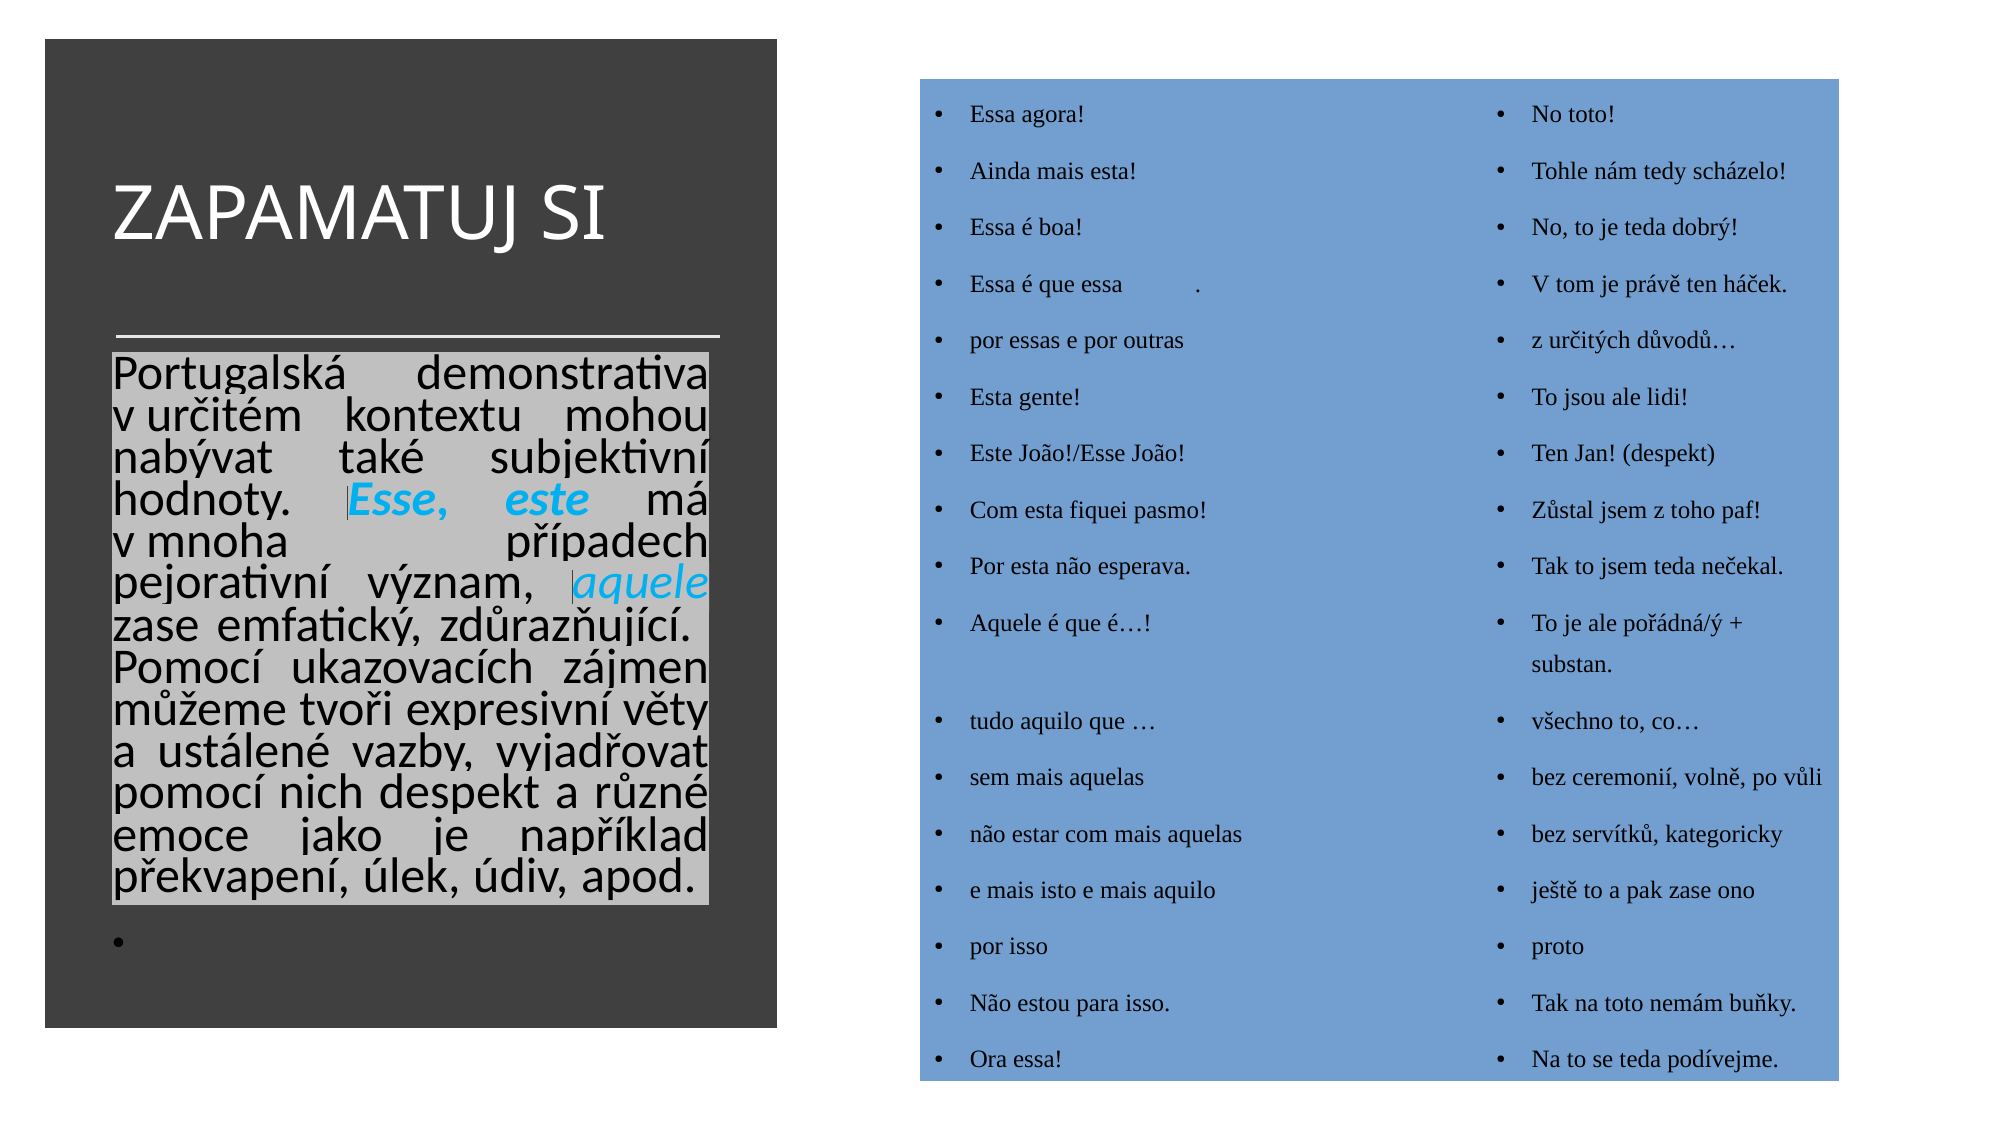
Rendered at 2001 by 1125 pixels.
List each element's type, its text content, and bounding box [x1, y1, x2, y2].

table_cell To je ale pořádná/ý + substan. [1481, 588, 1839, 686]
table_cell e mais isto e mais aquilo [920, 855, 1481, 912]
table_cell Ainda mais esta! [920, 136, 1481, 192]
table_cell Na to se teda podívejme. [1481, 1024, 1839, 1081]
table_cell Não estou para isso. [920, 968, 1481, 1024]
table_cell V tom je právě ten háček. [1481, 249, 1839, 305]
table_cell Essa é boa! [920, 192, 1481, 249]
table_cell Por esta não esperava. [920, 531, 1481, 588]
table_cell Tohle nám tedy scházelo! [1481, 136, 1839, 192]
table_cell bez ceremonií, volně, po vůli [1481, 742, 1839, 799]
table_header No toto! [1481, 79, 1839, 136]
table_cell No, to je teda dobrý! [1481, 192, 1839, 249]
table_cell Tak na toto nemám buňky. [1481, 968, 1839, 1024]
table_cell não estar com mais aquelas [920, 799, 1481, 855]
table_cell por essas e por outras [920, 305, 1481, 362]
text_box [55, 50, 766, 1017]
table_cell Com esta fiquei pasmo! [920, 475, 1481, 531]
table_cell Esta gente! [920, 362, 1481, 418]
table_cell Aquele é que é…! [920, 588, 1481, 686]
table_cell Ten Jan! (despekt) [1481, 418, 1839, 475]
table_header Essa agora! [920, 79, 1481, 136]
table_cell To jsou ale lidi! [1481, 362, 1839, 418]
table_cell Ora essa! [920, 1024, 1481, 1081]
table_cell tudo aquilo que … [920, 686, 1481, 742]
table_cell Tak to jsem teda nečekal. [1481, 531, 1839, 588]
table_cell všechno to, co… [1481, 686, 1839, 742]
table_cell proto [1481, 912, 1839, 968]
title ZAPAMATUJ SI [97, 105, 725, 326]
table_cell Este João!/Esse João! [920, 418, 1481, 475]
table_cell ještě to a pak zase ono [1481, 855, 1839, 912]
list Portugalská demonstrativa v určitém kontextu mohou nabývat také subjektivní hodnoty. Esse, este má v mnoha případech pejorativní význam, aquele zase emfatický, zdůrazňující. Pomocí ukazovacích zájmen můžeme tvoři expresivní věty a ustálené vazby, vyjadřovat pomocí nich despekt a různé emoce jako je například překvapení, úlek, údiv, apod. [97, 348, 725, 968]
table_cell Essa é que essa . [920, 249, 1481, 305]
table_cell sem mais aquelas [920, 742, 1481, 799]
table_cell z určitých důvodů… [1481, 305, 1839, 362]
table_cell bez servítků, kategoricky [1481, 799, 1839, 855]
table_cell por isso [920, 912, 1481, 968]
table_cell Zůstal jsem z toho paf! [1481, 475, 1839, 531]
